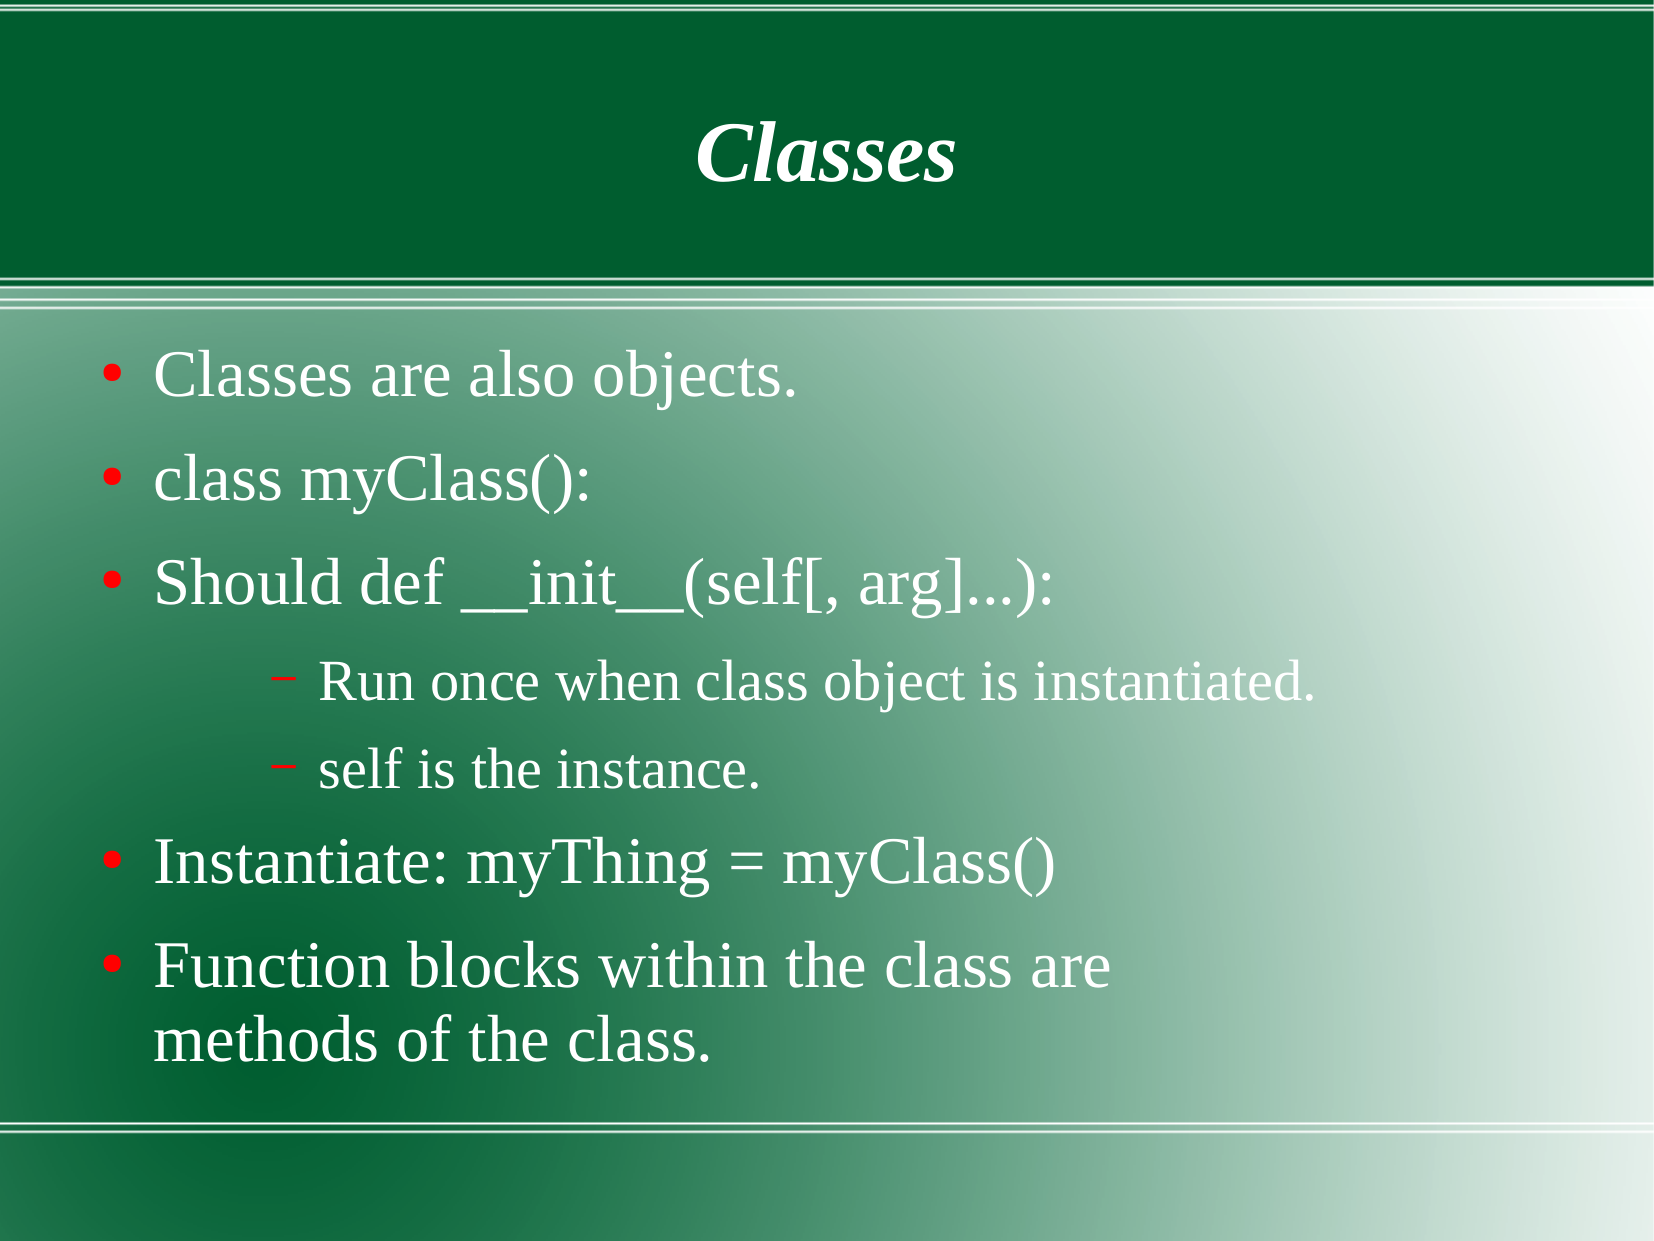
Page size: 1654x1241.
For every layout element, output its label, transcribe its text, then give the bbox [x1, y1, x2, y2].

list Classes are also objects. class myClass(): Should def __init__(self[, arg]...): Run once when class object is instantiated. self is the instance. Instantiate: myThing = myClass() Function blocks within the class are methods of the class. [82, 337, 1571, 1171]
title Classes [82, 49, 1571, 257]
picture [0, 0, 1654, 1241]
